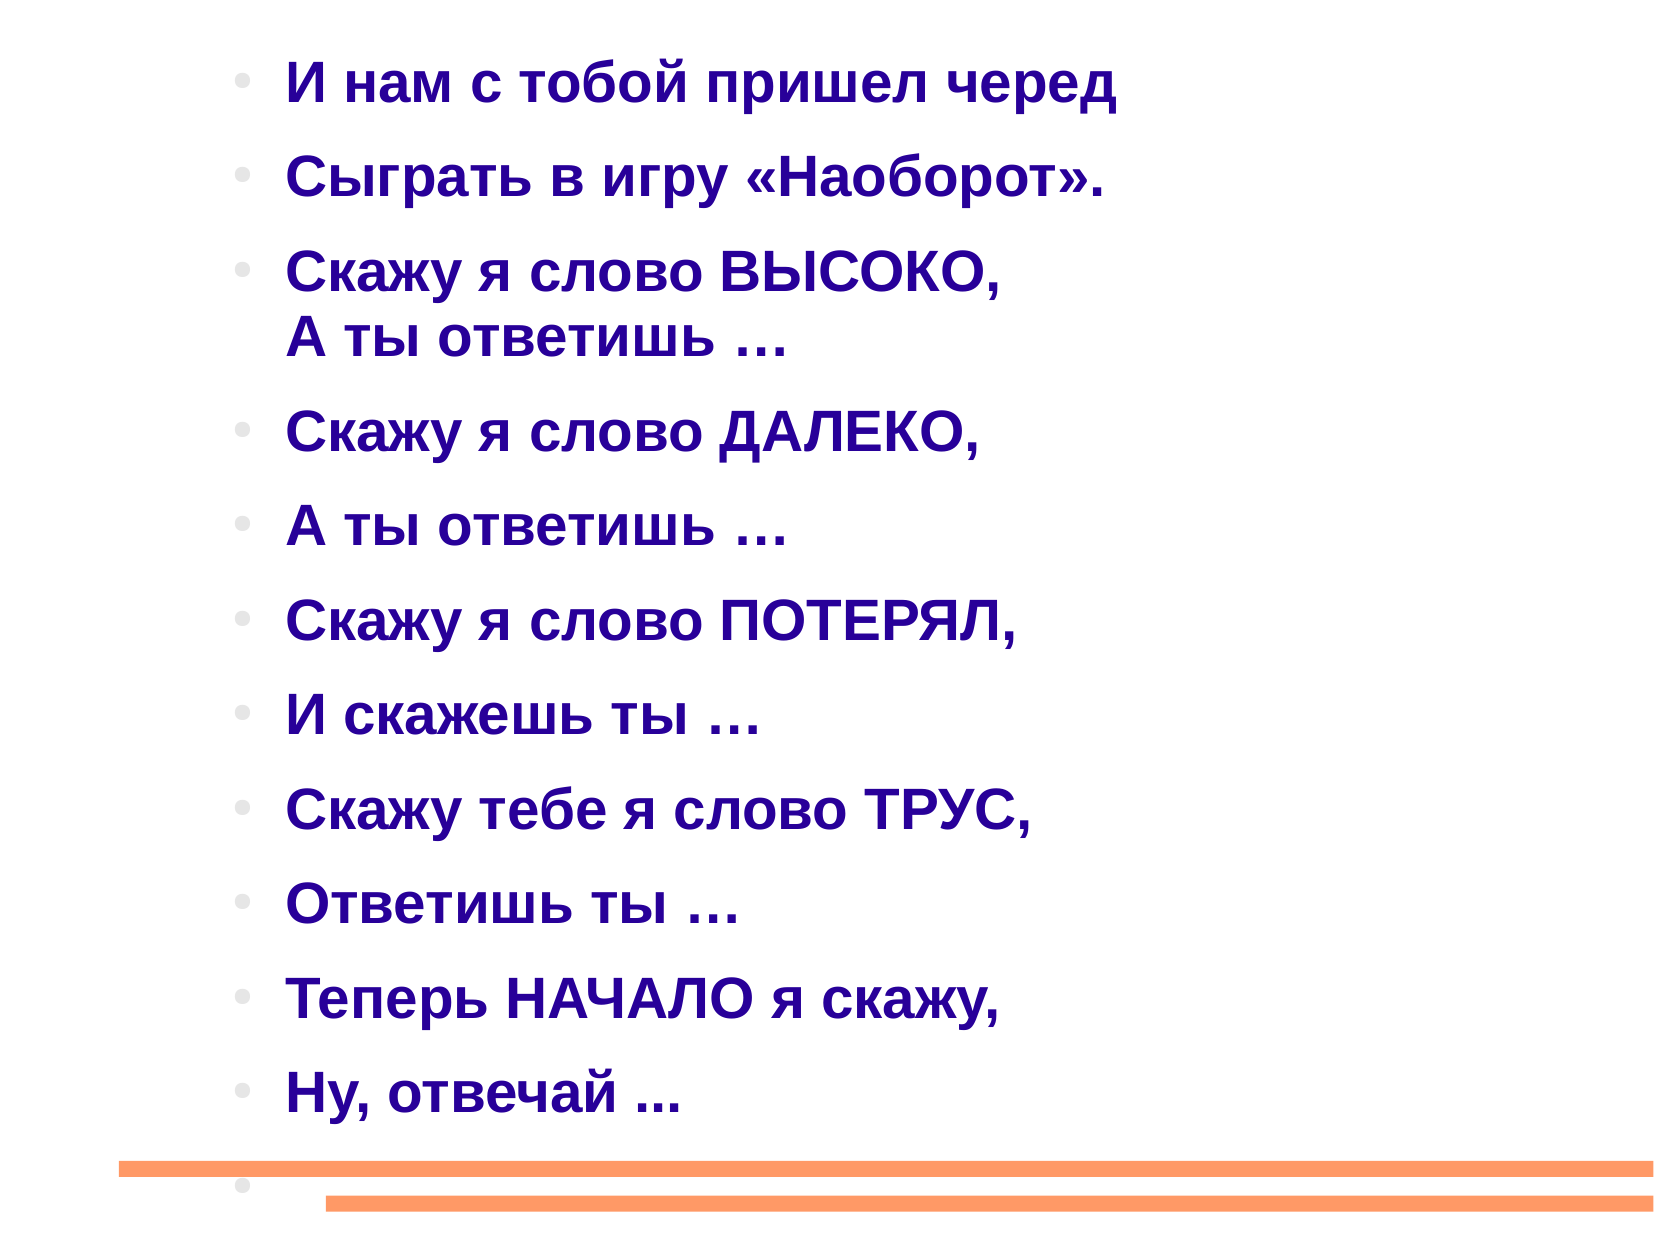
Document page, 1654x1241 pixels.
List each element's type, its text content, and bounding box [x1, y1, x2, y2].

list И нам с тобой пришел черед Сыграть в игру «Наоборот». Скажу я слово ВЫСОКО, А ты ответишь … Скажу я слово ДАЛЕКО, А ты ответишь … Скажу я слово ПОТЕРЯЛ, И скажешь ты … Скажу тебе я слово ТРУС, Ответишь ты … Теперь НАЧАЛО я скажу, Ну, отвечай ... [214, 49, 1654, 1239]
